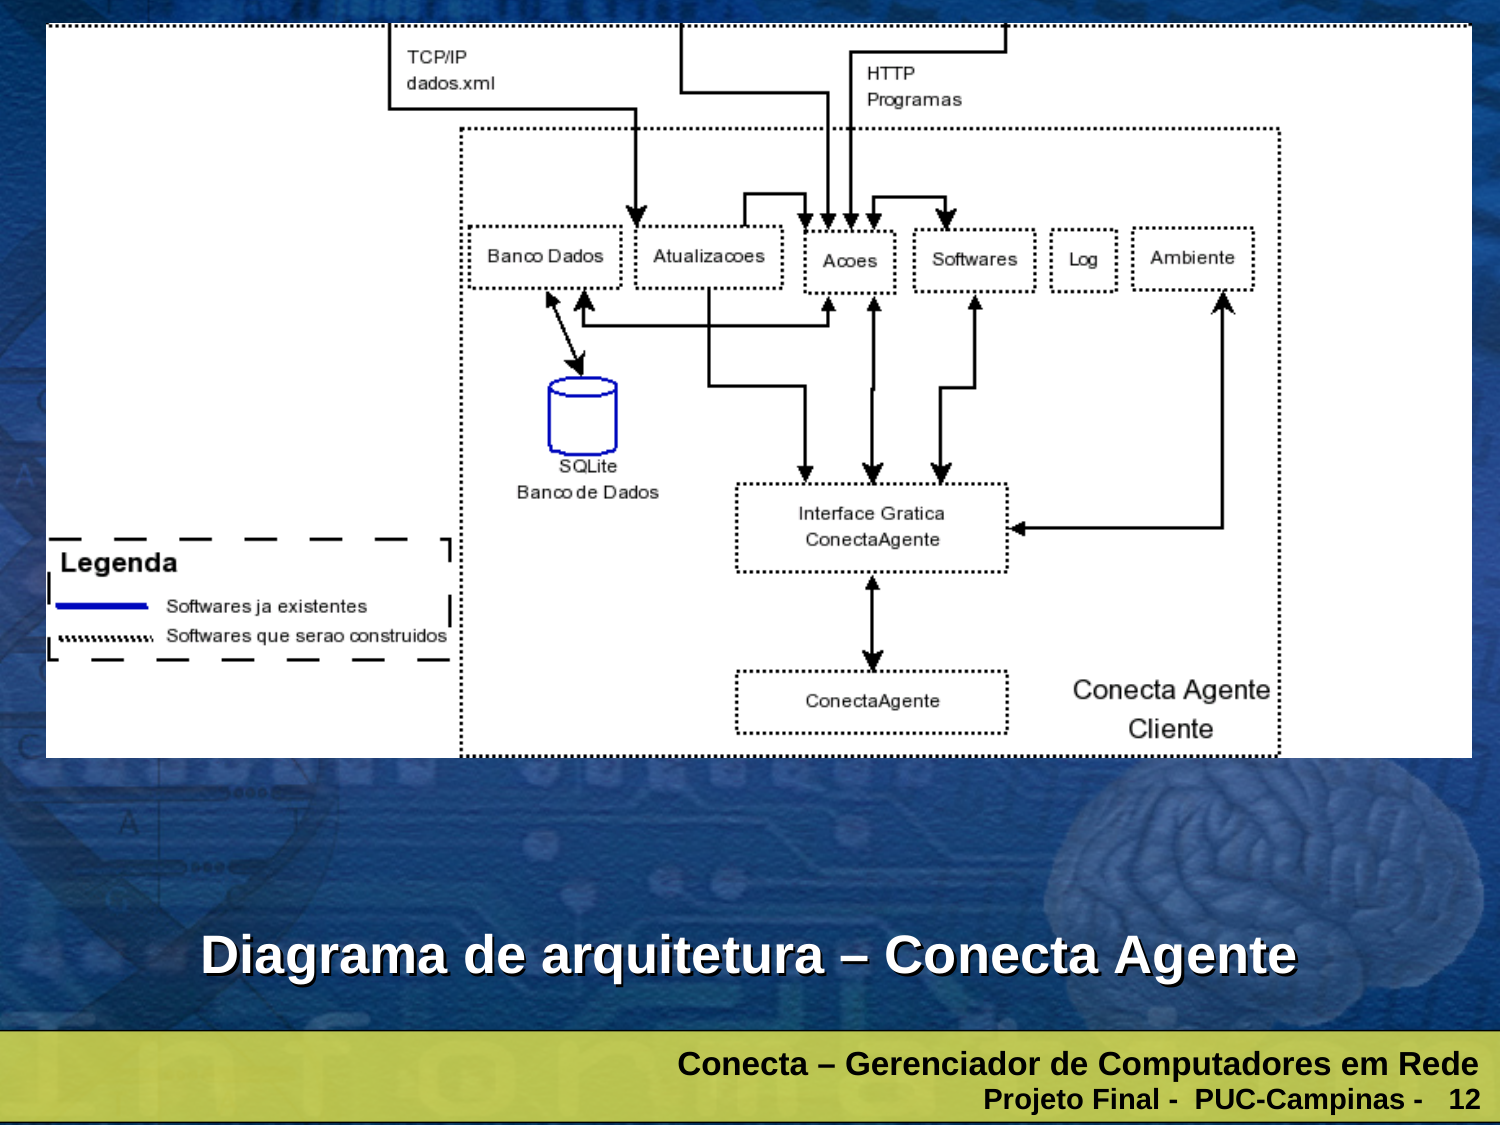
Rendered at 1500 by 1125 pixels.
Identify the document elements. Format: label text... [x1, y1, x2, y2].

picture [0, 0, 1500, 1029]
title Diagrama de arquitetura – Conecta Agente [200, 898, 1371, 1016]
